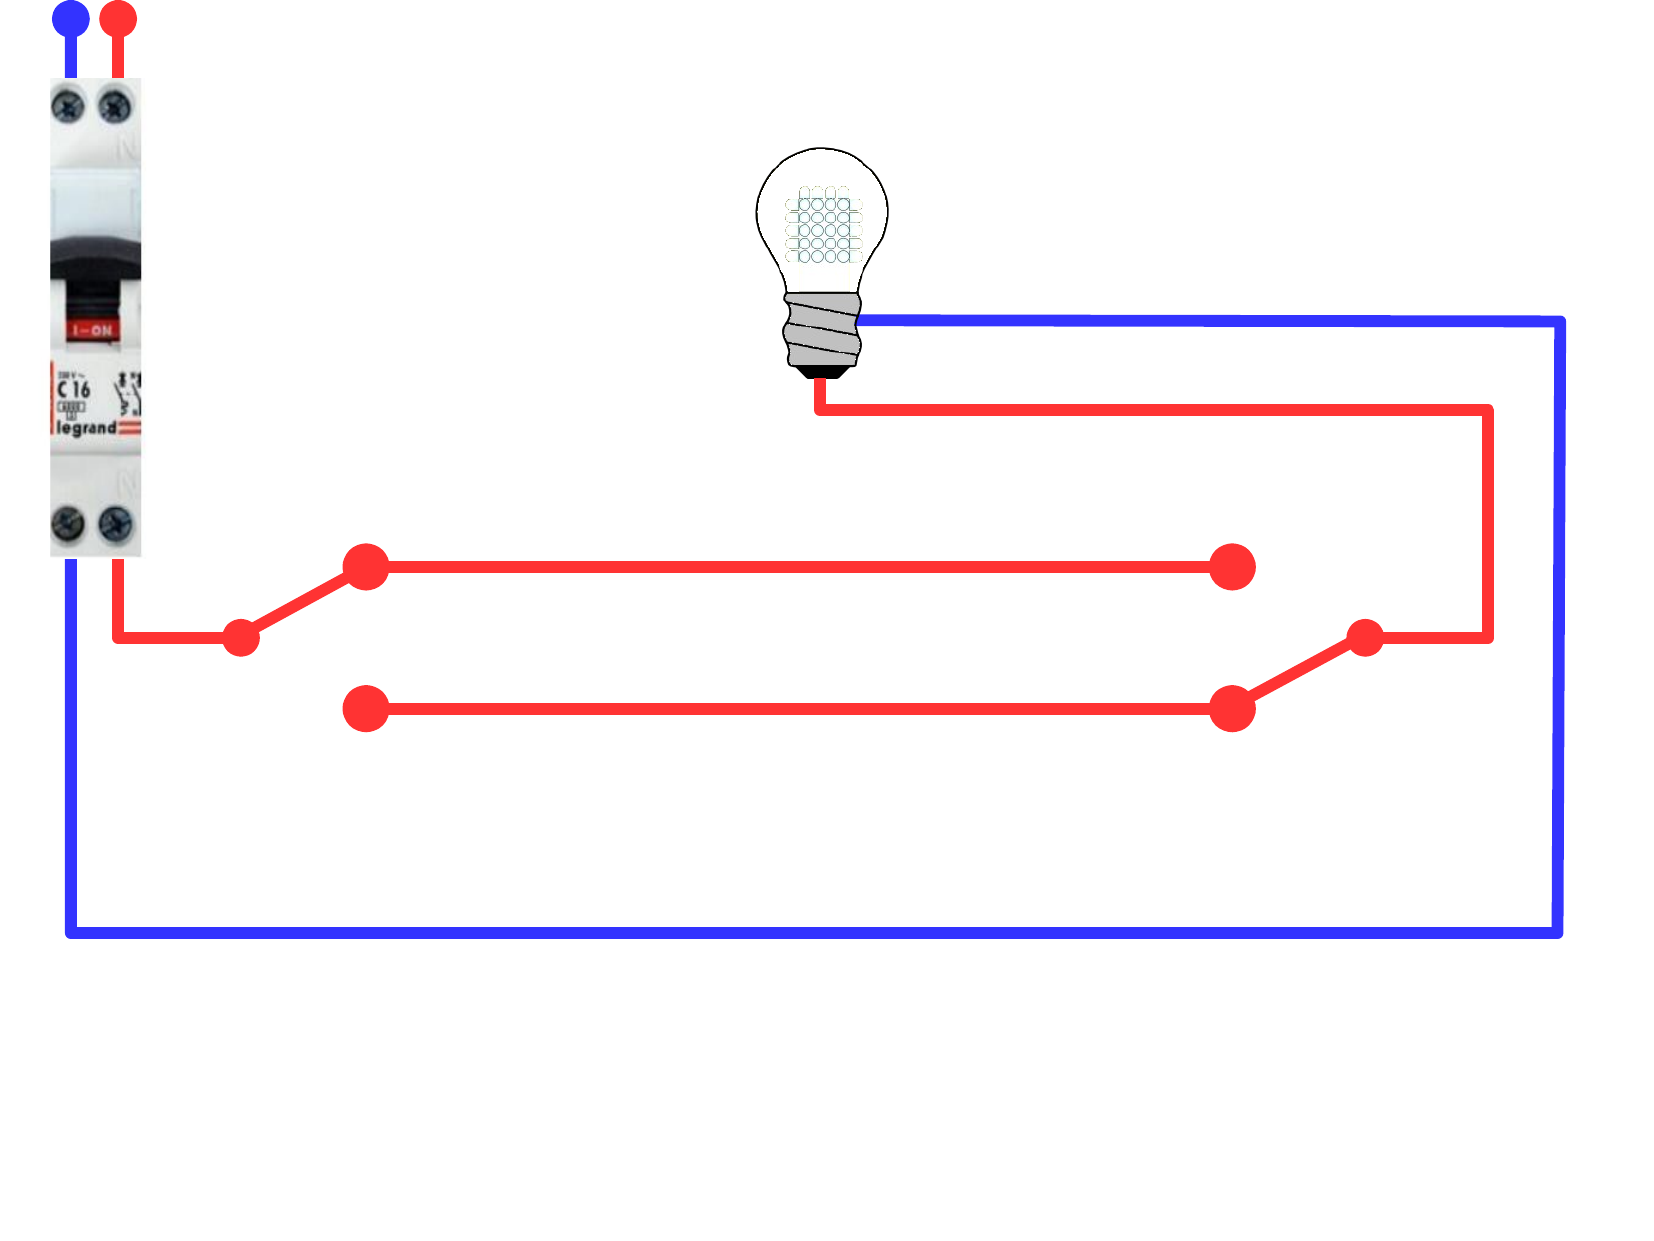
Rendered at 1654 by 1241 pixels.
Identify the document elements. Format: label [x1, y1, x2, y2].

picture [12, 78, 182, 559]
picture [696, 90, 946, 379]
